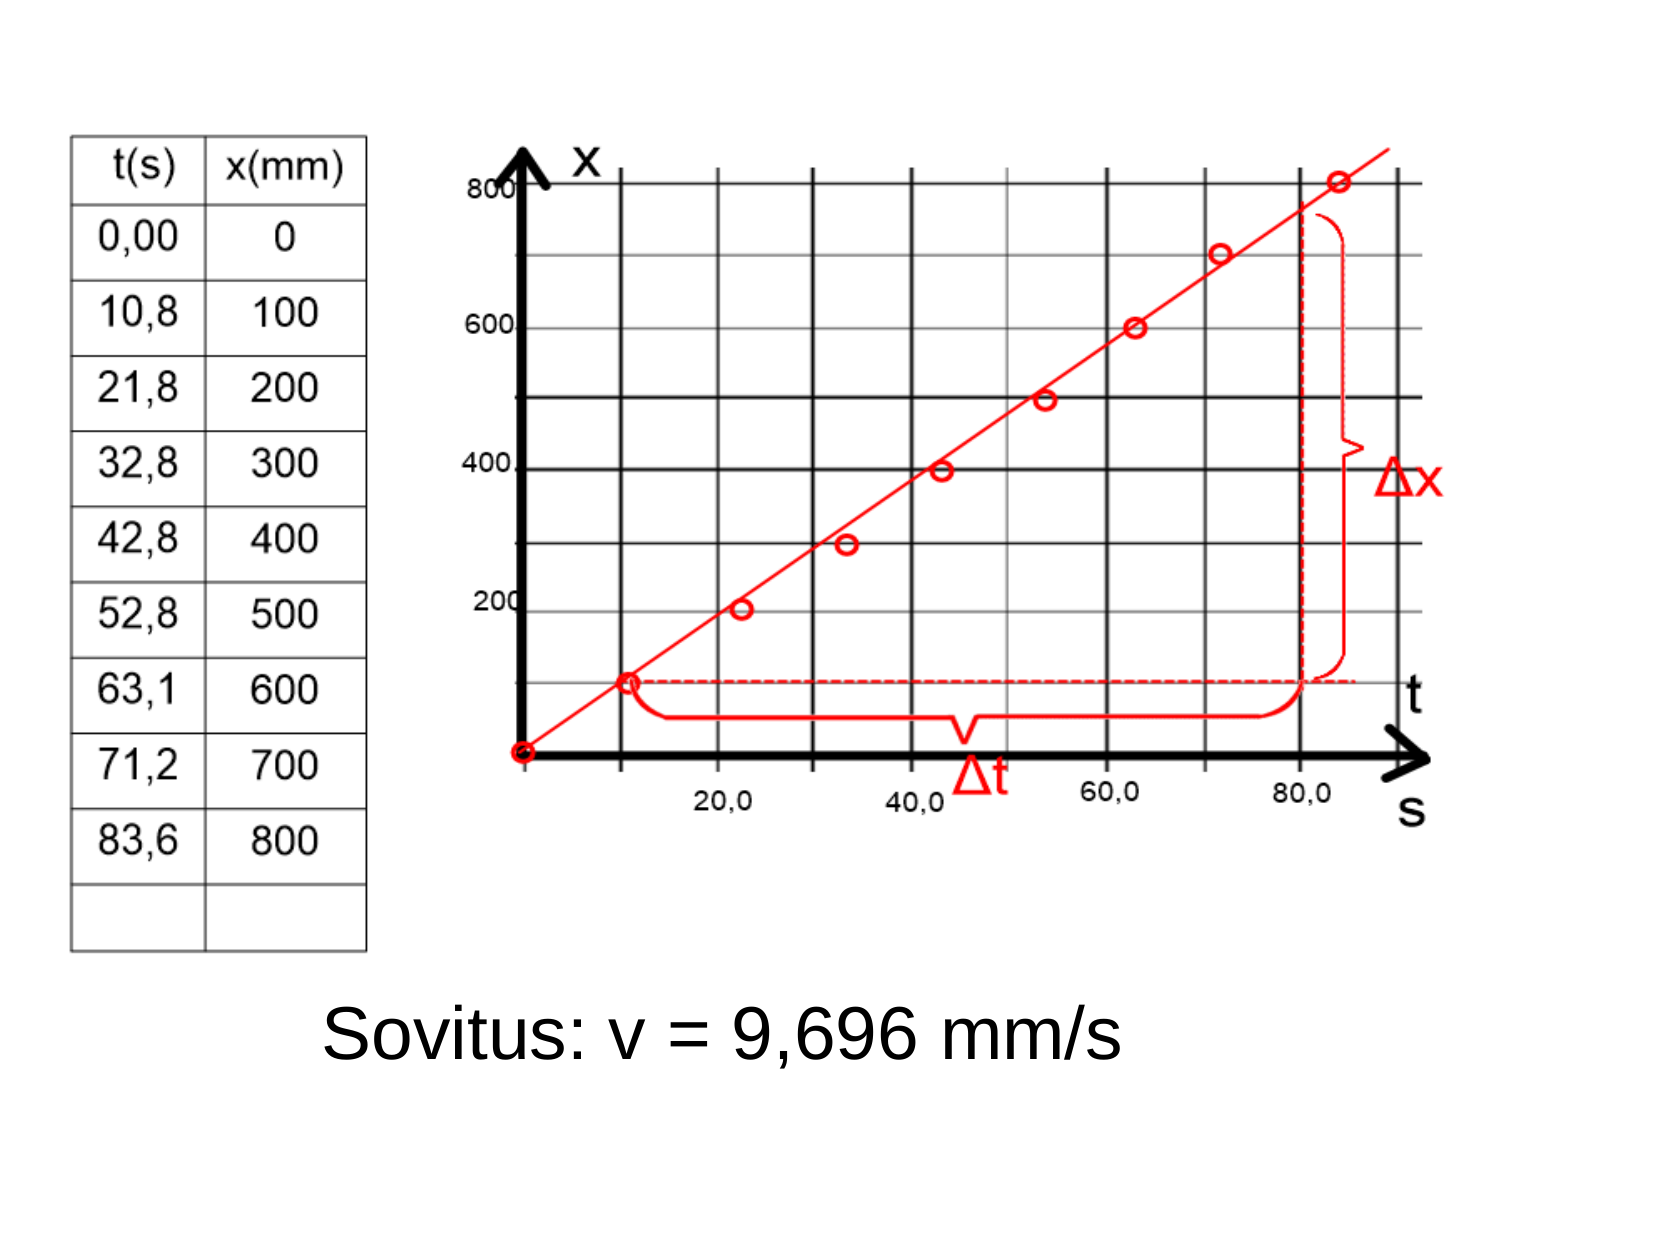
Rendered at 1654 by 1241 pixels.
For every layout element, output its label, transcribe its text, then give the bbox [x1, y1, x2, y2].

picture [35, 70, 401, 985]
picture [410, 73, 1526, 868]
text_box Sovitus: v = 9,696 mm/s [306, 980, 1264, 1164]
